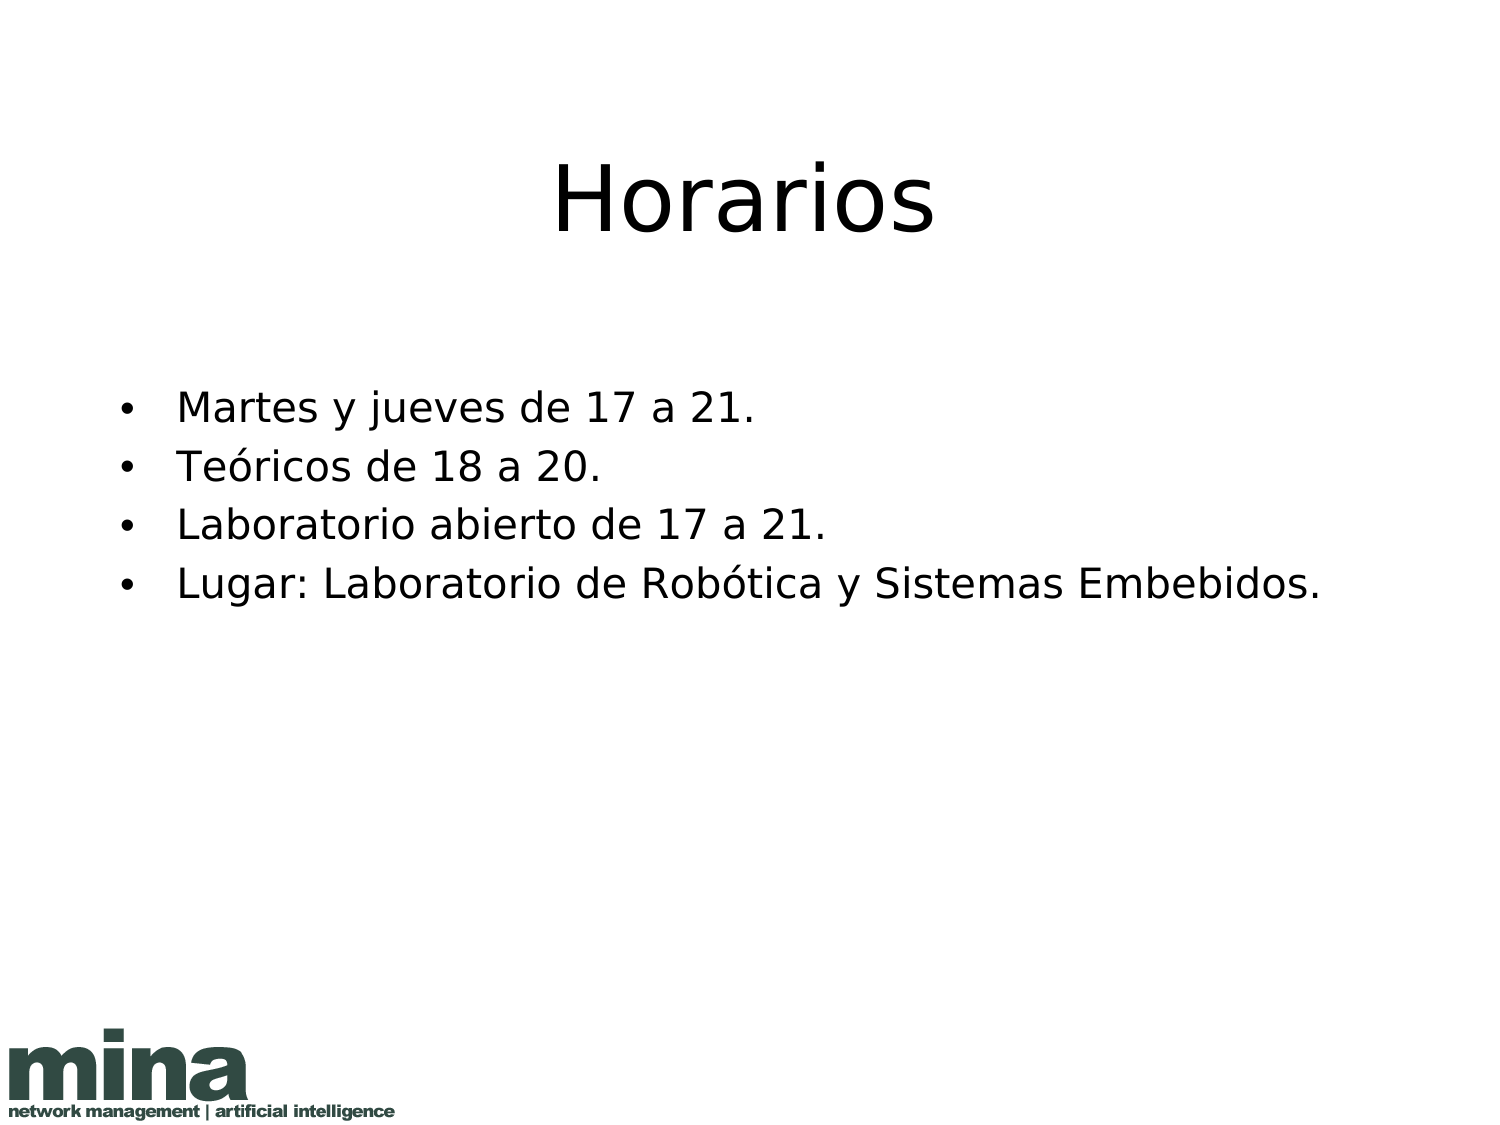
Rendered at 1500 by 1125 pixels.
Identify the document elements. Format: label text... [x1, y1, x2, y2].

title Horarios [106, 105, 1382, 294]
list Martes y jueves de 17 a 21. Teóricos de 18 a 20. Laboratorio abierto de 17 a 21. Lugar: Laboratorio de Robótica y Sistemas Embebidos. [105, 375, 1456, 931]
picture [0, 1022, 402, 1125]
